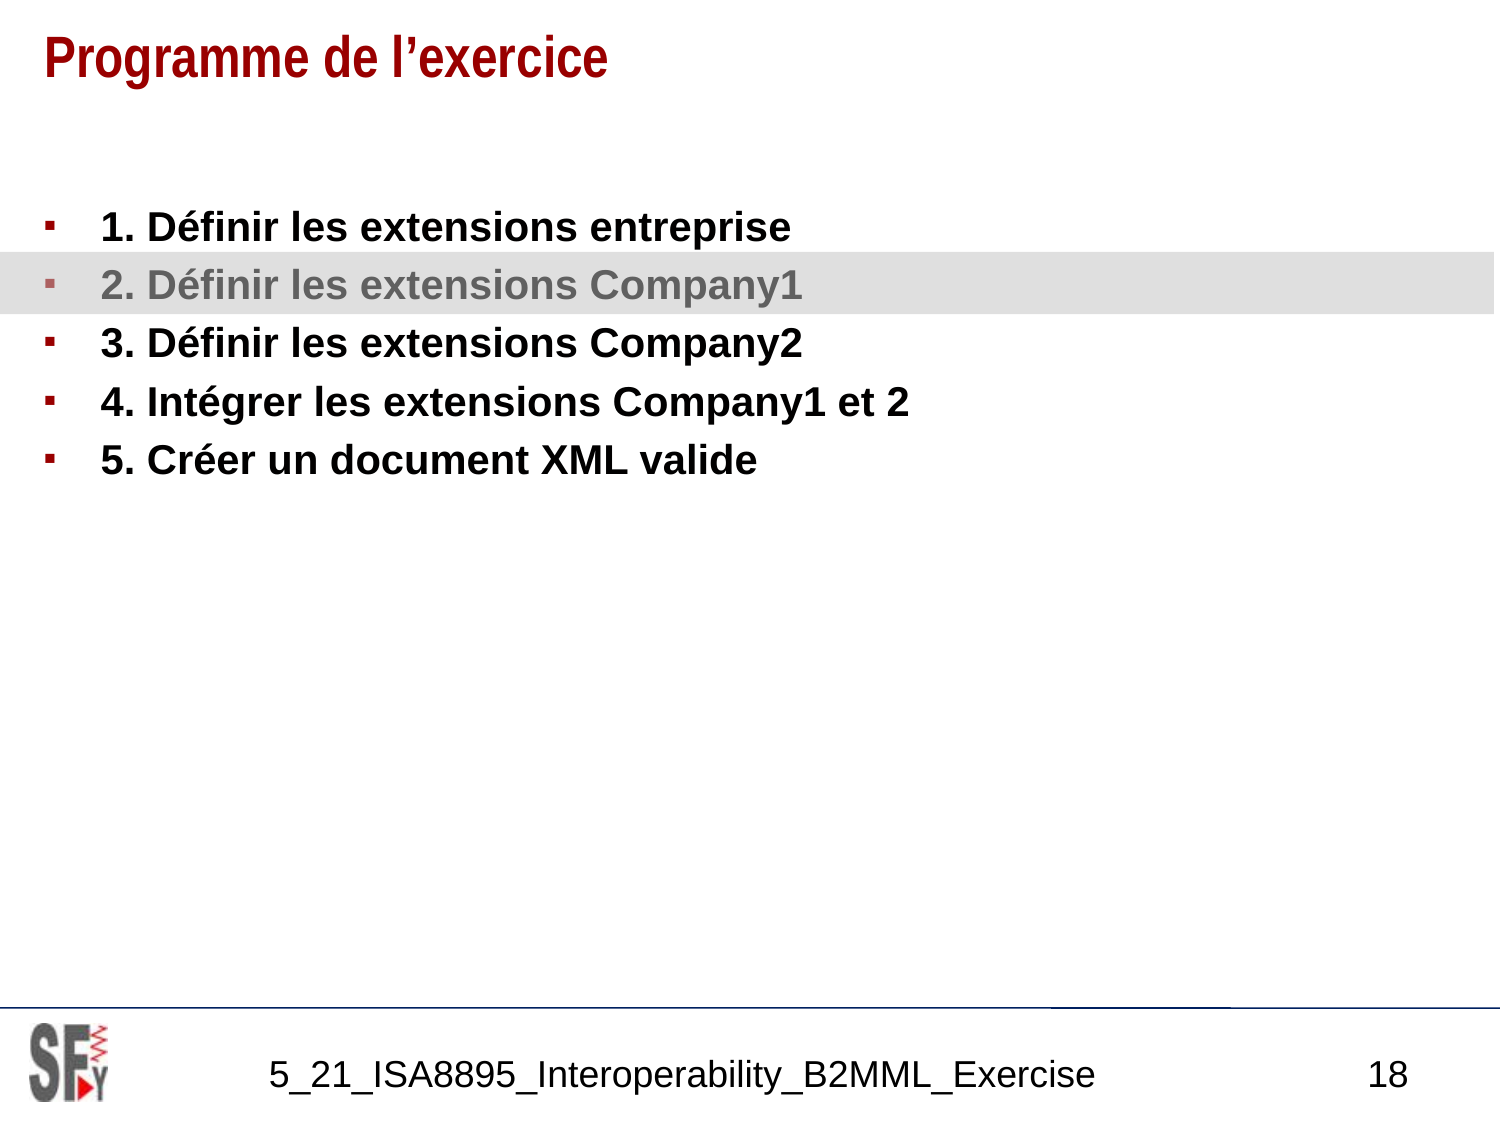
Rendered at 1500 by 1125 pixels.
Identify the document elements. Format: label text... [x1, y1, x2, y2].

list 1. Définir les extensions entreprise 2. Définir les extensions Company1 3. Définir les extensions Company2 4. Intégrer les extensions Company1 et 2 5. Créer un document XML valide [29, 184, 1471, 251]
text_box [0, 251, 1494, 315]
list 1. Définir les extensions entreprise 2. Définir les extensions Company1 3. Définir les extensions Company2 4. Intégrer les extensions Company1 et 2 5. Créer un document XML valide [29, 315, 1471, 988]
slide_number <numéro> [1352, 1034, 1490, 1103]
picture [29, 1023, 108, 1102]
footer 5_21_ISA8895_Interoperability_B2MML_Exercise [253, 1034, 1336, 1103]
title Programme de l’exercice [29, 12, 1471, 138]
